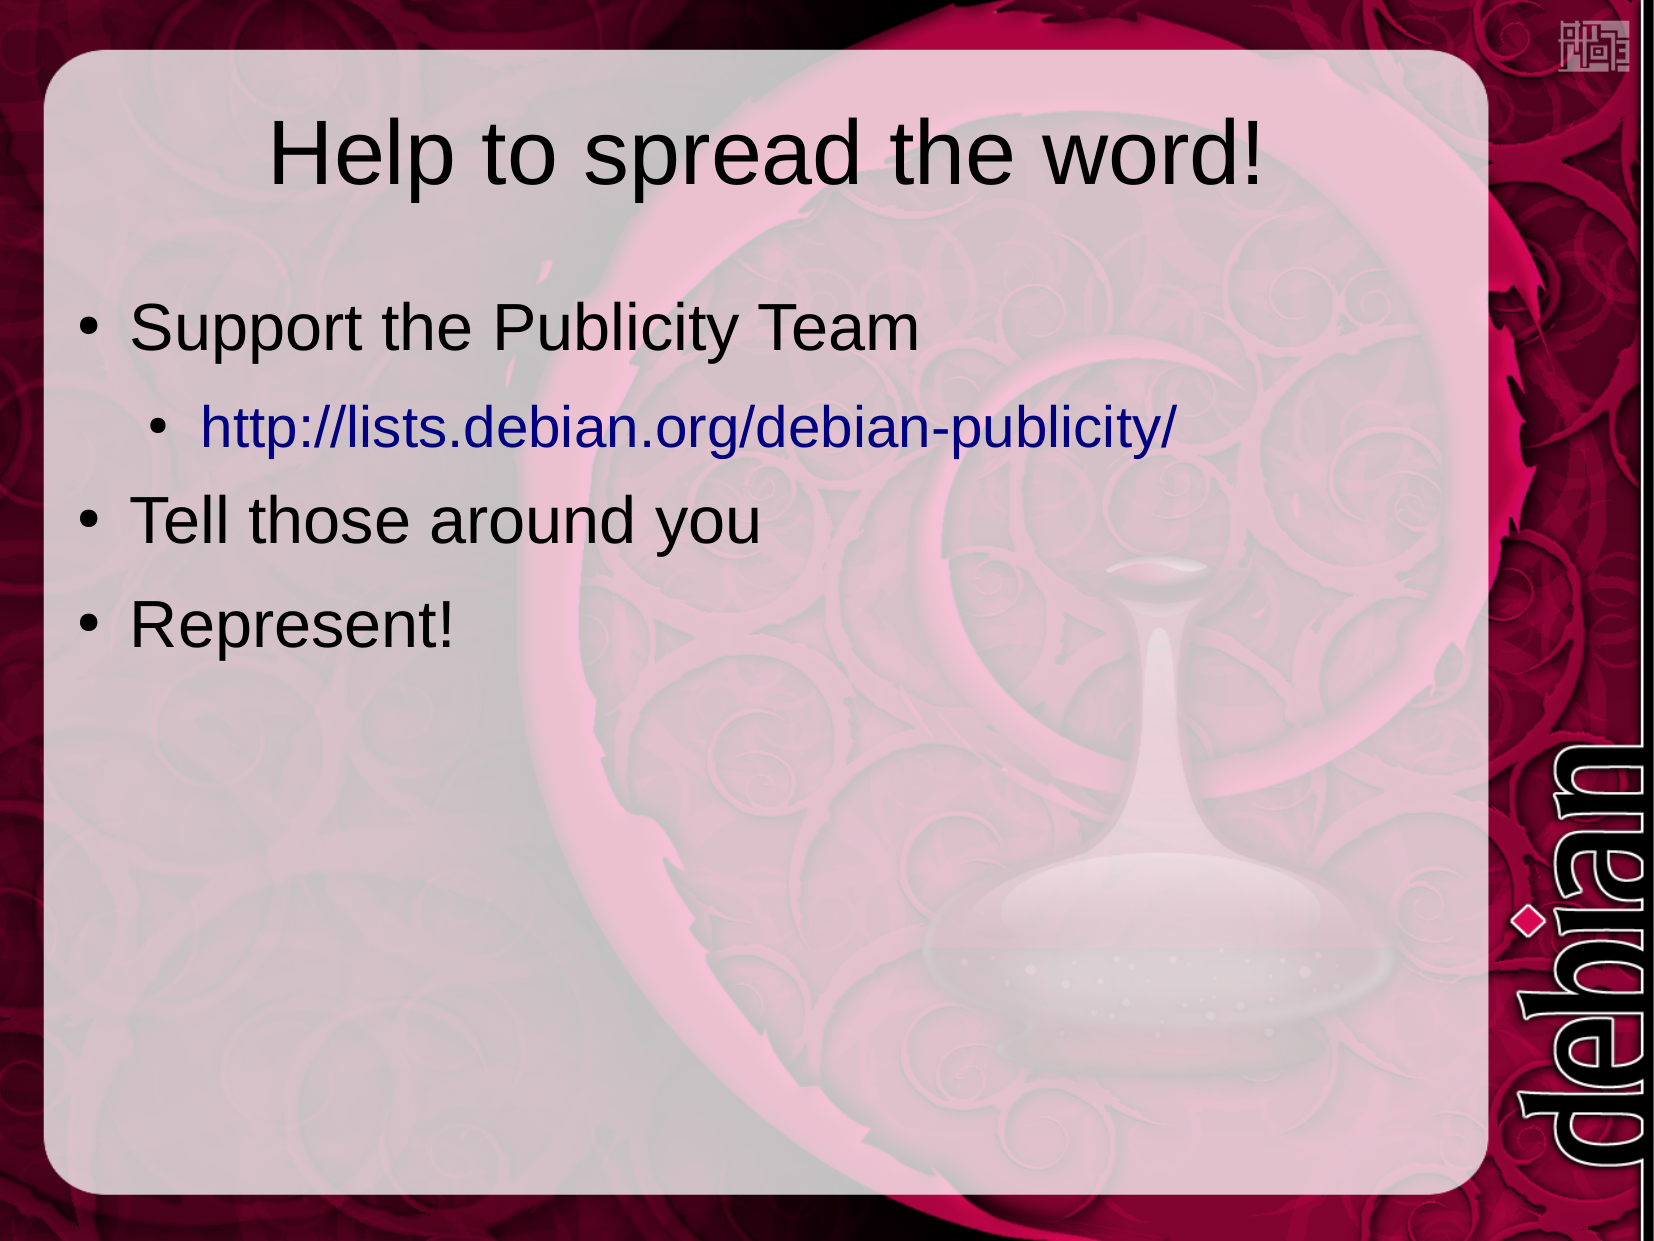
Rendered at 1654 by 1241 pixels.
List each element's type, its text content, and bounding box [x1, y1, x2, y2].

picture [0, 0, 1654, 1241]
list Support the Publicity Team http://lists.debian.org/debian-publicity/ Tell those around you Represent! [59, 290, 1477, 1109]
title Help to spread the word! [59, 49, 1477, 257]
